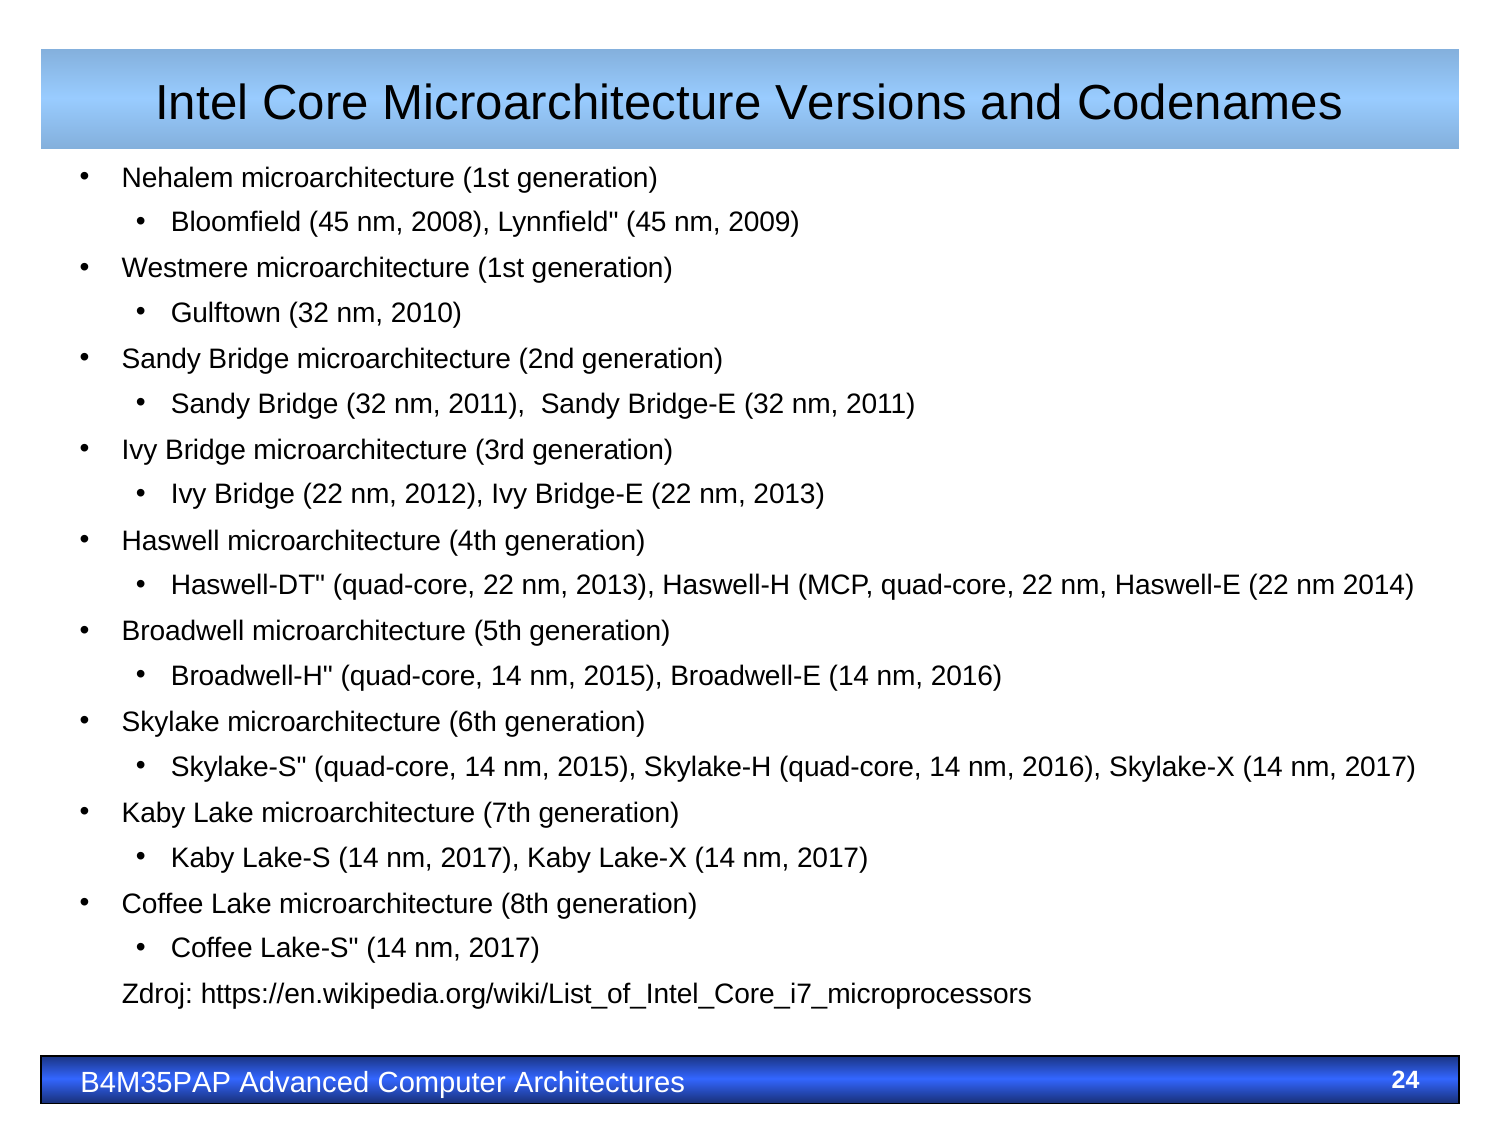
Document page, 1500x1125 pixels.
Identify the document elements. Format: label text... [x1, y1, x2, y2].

title Intel Core Microarchitecture Versions and Codenames [41, 49, 1459, 149]
list Nehalem microarchitecture (1st generation) Bloomfield (45 nm, 2008), Lynnfield" (45 nm, 2009) Westmere microarchitecture (1st generation) Gulftown (32 nm, 2010) Sandy Bridge microarchitecture (2nd generation) Sandy Bridge (32 nm, 2011), Sandy Bridge-E (32 nm, 2011) Ivy Bridge microarchitecture (3rd generation) Ivy Bridge (22 nm, 2012), Ivy Bridge-E (22 nm, 2013) Haswell microarchitecture (4th generation) Haswell-DT" (quad-core, 22 nm, 2013), Haswell-H (MCP, quad-core, 22 nm, Haswell-E (22 nm 2014) Broadwell microarchitecture (5th generation) Broadwell-H" (quad-core, 14 nm, 2015), Broadwell-E (14 nm, 2016) Skylake microarchitecture (6th generation) Skylake-S" (quad-core, 14 nm, 2015), Skylake-H (quad-core, 14 nm, 2016), Skylake-X (14 nm, 2017) Kaby Lake microarchitecture (7th generation) Kaby Lake-S (14 nm, 2017), Kaby Lake-X (14 nm, 2017) Coffee Lake microarchitecture (8th generation) Coffee Lake-S" (14 nm, 2017) Zdroj: https://en.wikipedia.org/wiki/List_of_Intel_Core_i7_microprocessors [64, 151, 1440, 1030]
